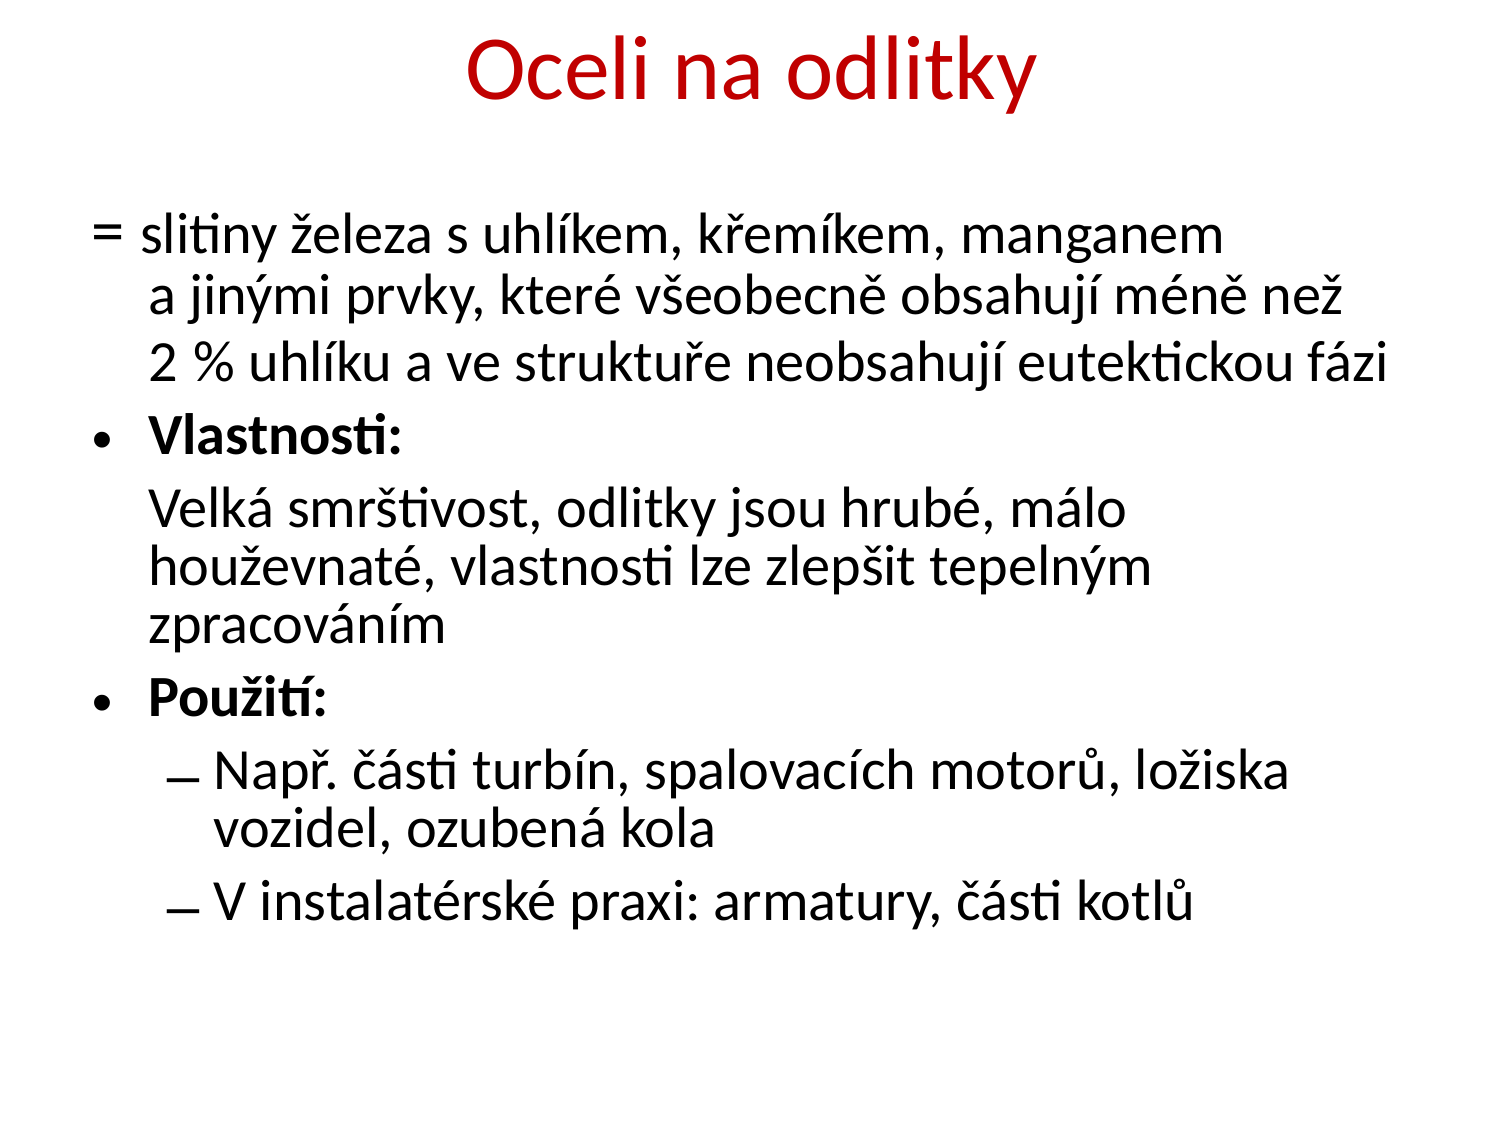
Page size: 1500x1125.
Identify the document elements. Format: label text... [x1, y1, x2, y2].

list = slitiny železa s uhlíkem, křemíkem, manganem a jinými prvky, které všeobecně obsahují méně než 2 % uhlíku a ve struktuře neobsahují eutektickou fázi Vlastnosti: Velká smrštivost, odlitky jsou hrubé, málo houževnaté, vlastnosti lze zlepšit tepelným zpracováním Použití: Např. části turbín, spalovacích motorů, ložiska vozidel, ozubená kola V instalatérské praxi: armatury, části kotlů [76, 196, 1427, 1125]
title Oceli na odlitky [76, 14, 1427, 140]
